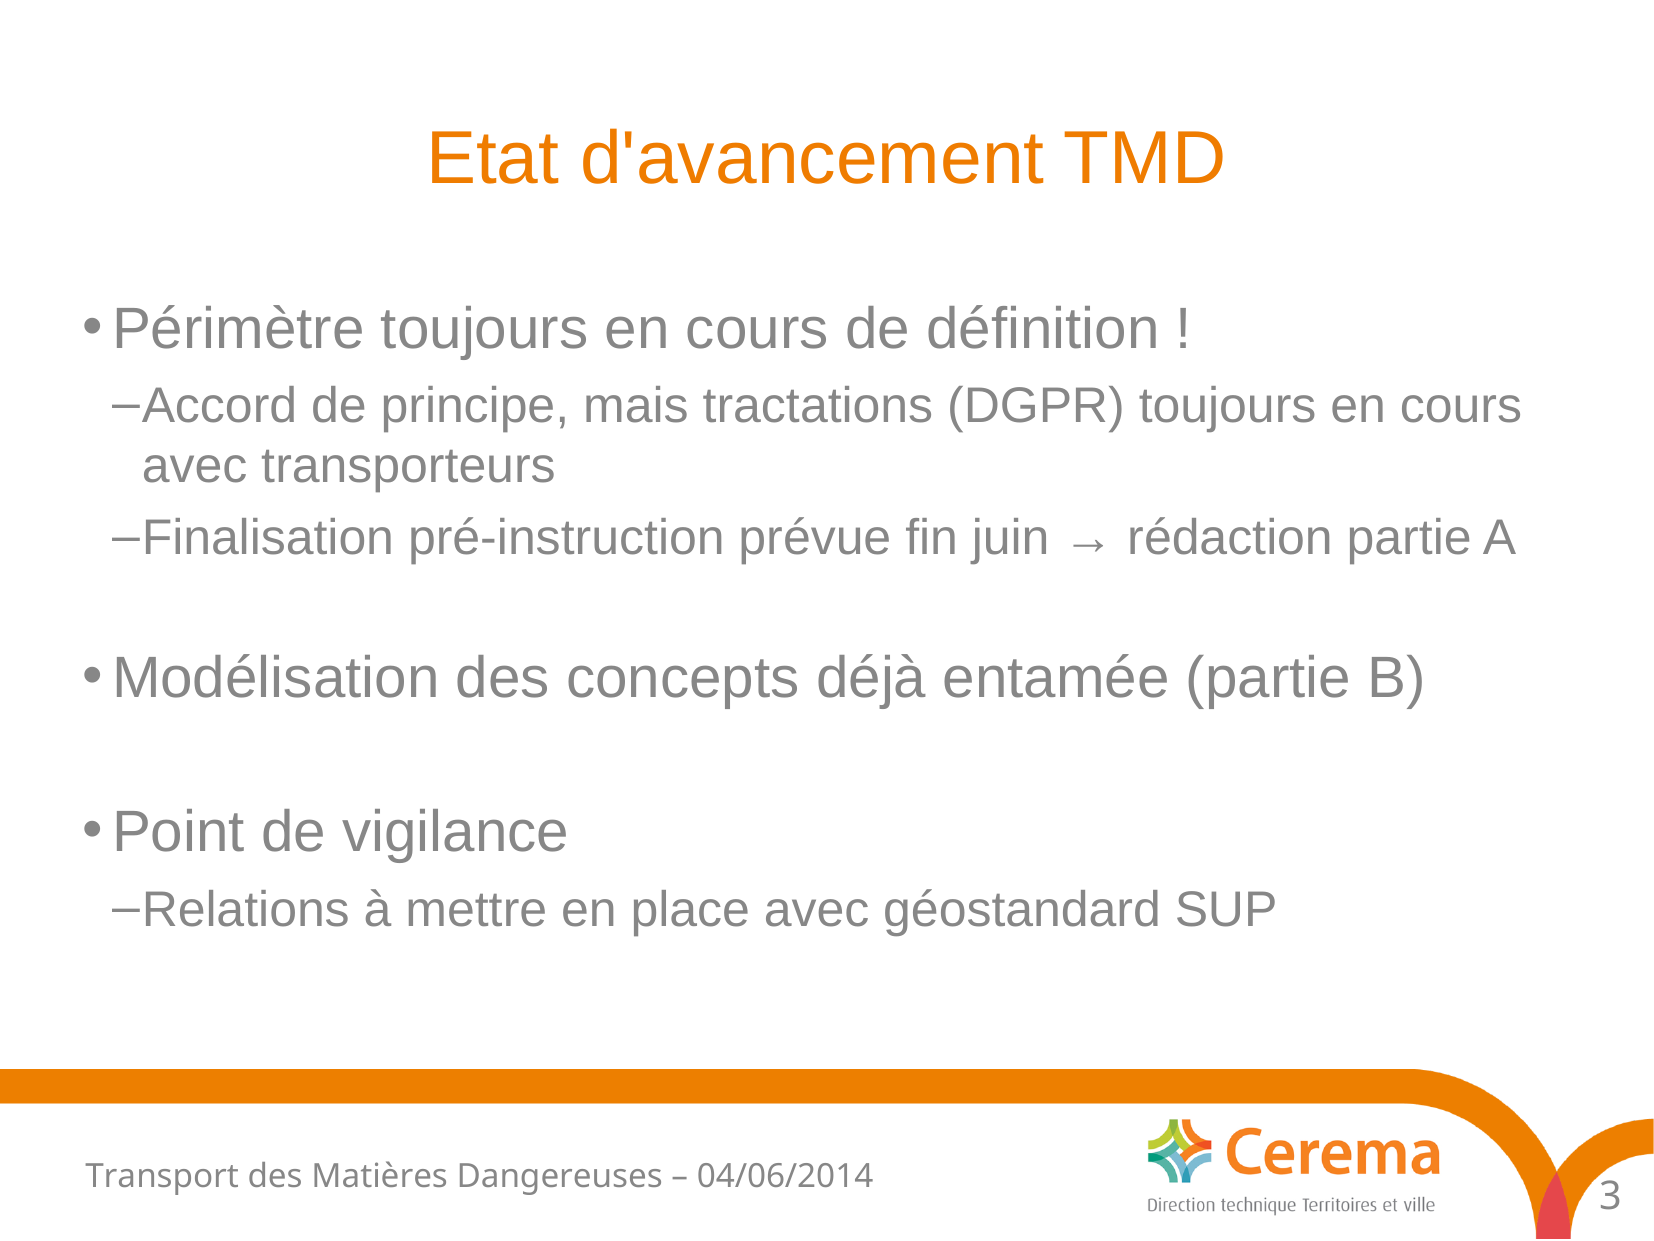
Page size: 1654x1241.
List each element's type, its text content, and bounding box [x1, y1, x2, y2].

list Périmètre toujours en cours de définition ! Accord de principe, mais tractations (DGPR) toujours en cours avec transporteurs Finalisation pré-instruction prévue fin juin → rédaction partie A Modélisation des concepts déjà entamée (partie B) Point de vigilance Relations à mettre en place avec géostandard SUP [82, 290, 1538, 1010]
picture [0, 1069, 1654, 1239]
title Etat d'avancement TMD [82, 49, 1571, 257]
